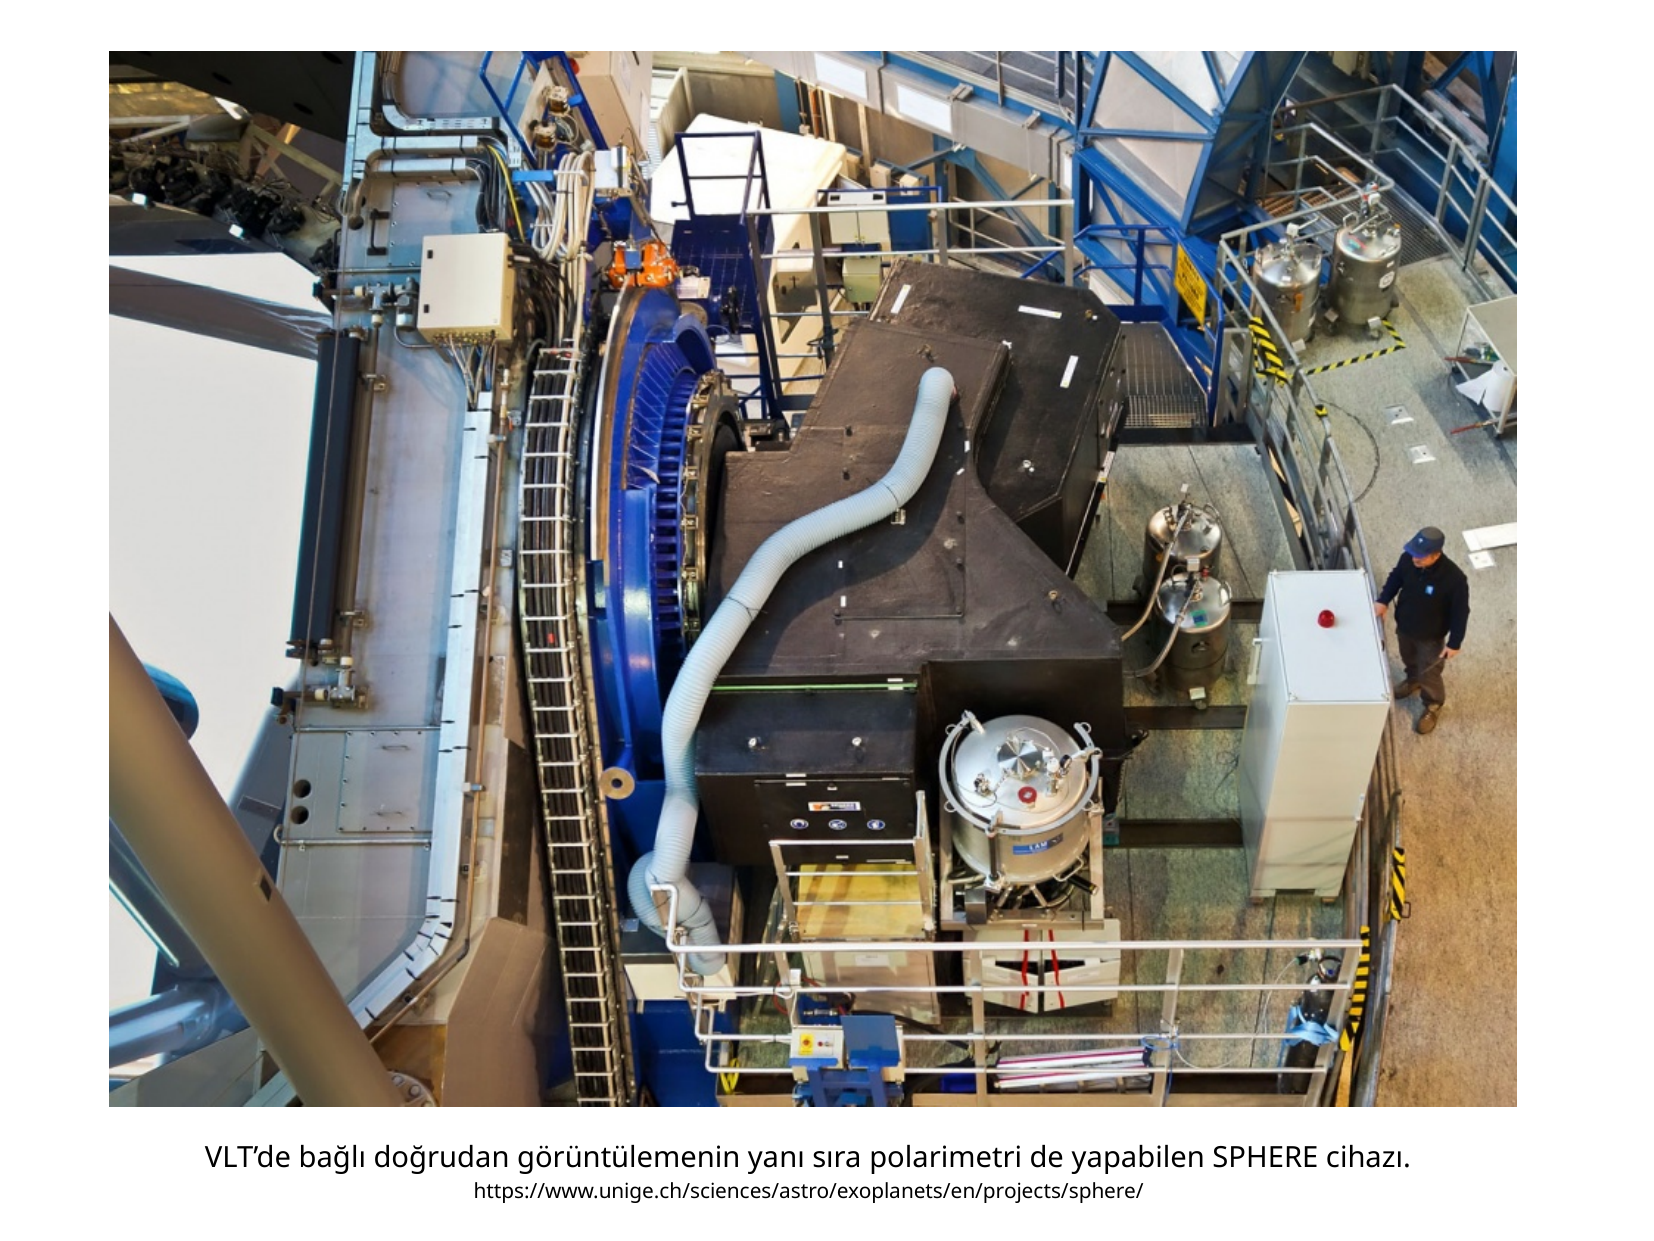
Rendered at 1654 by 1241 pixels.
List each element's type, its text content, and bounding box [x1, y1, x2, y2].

text_box VLT’de bağlı doğrudan görüntülemenin yanı sıra polarimetri de yapabilen SPHERE cihazı. https://www.unige.ch/sciences/astro/exoplanets/en/projects/sphere/ [96, 1128, 1522, 1205]
picture [109, 51, 1517, 1107]
